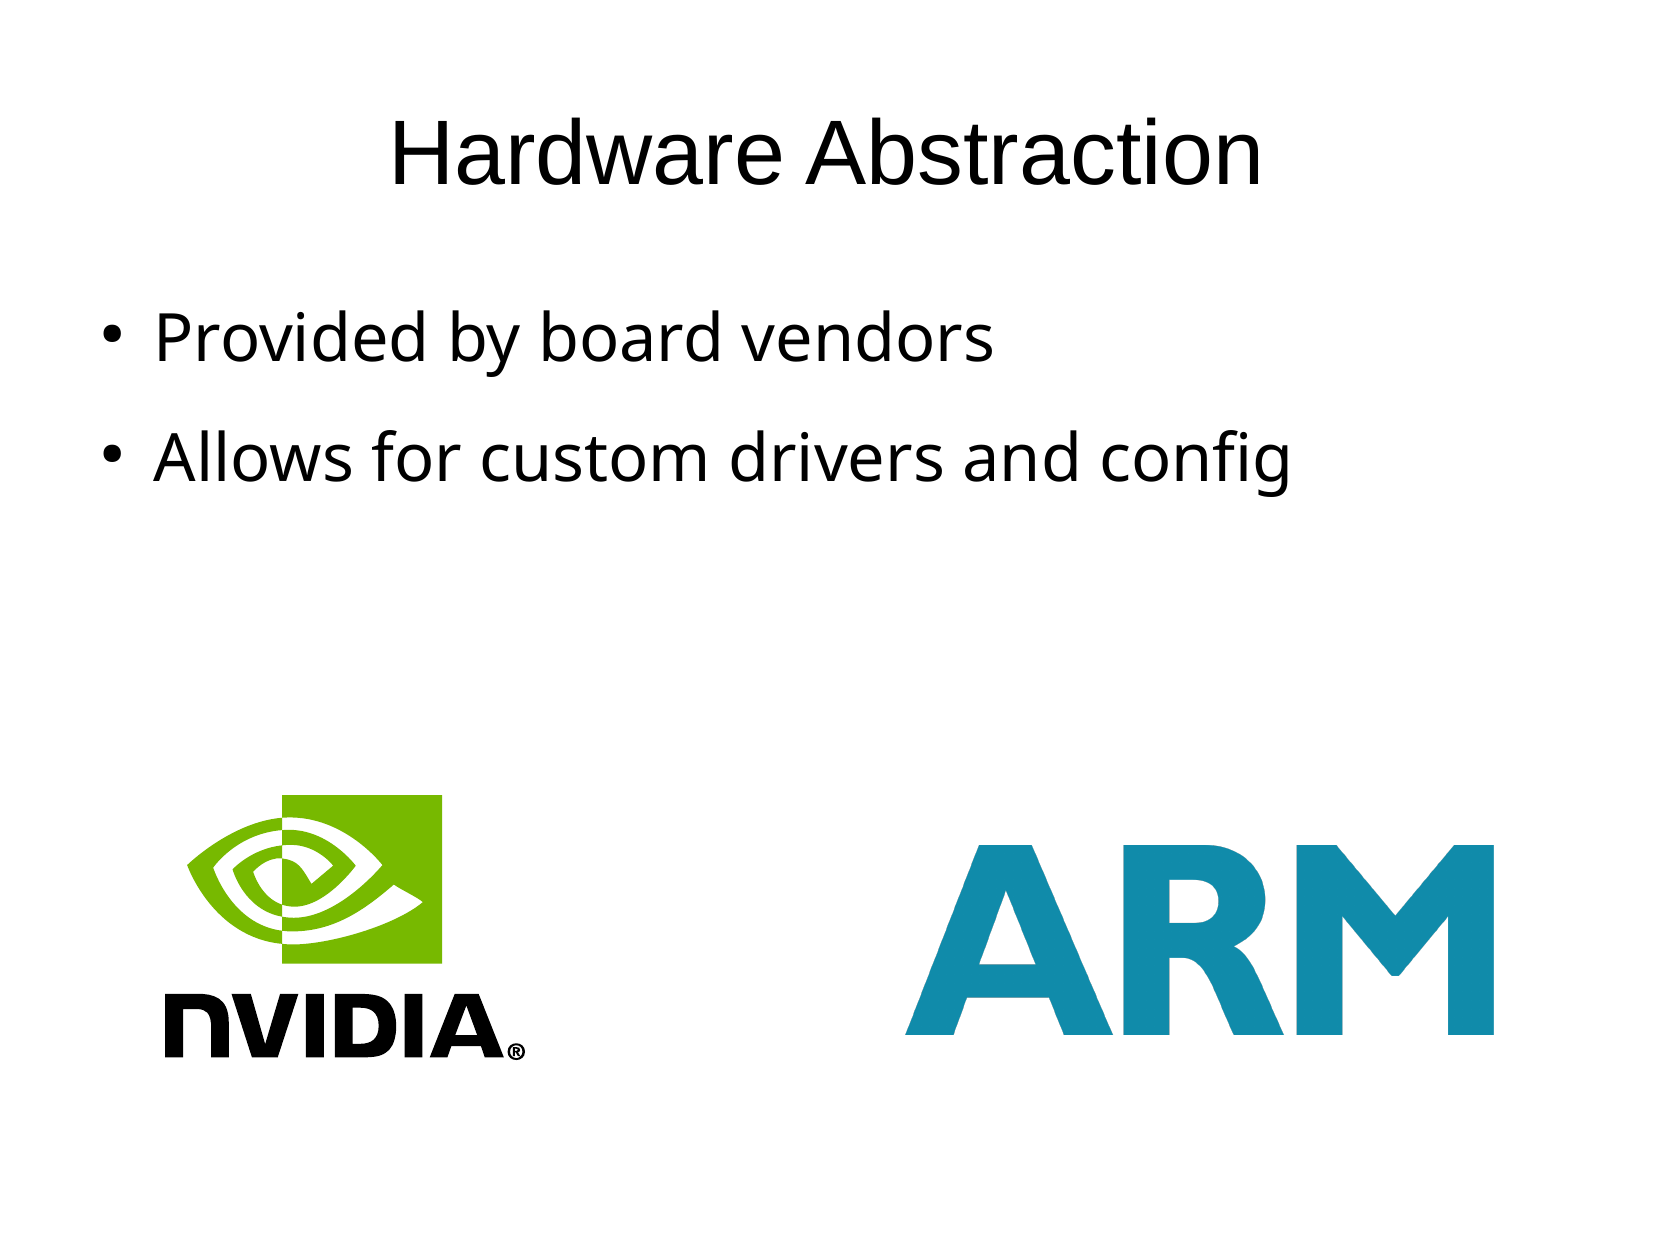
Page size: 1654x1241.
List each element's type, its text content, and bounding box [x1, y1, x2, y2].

title Hardware Abstraction [82, 49, 1571, 257]
list Provided by board vendors Allows for custom drivers and config [82, 290, 1571, 1010]
picture [165, 795, 526, 1061]
picture [905, 845, 1546, 1036]
